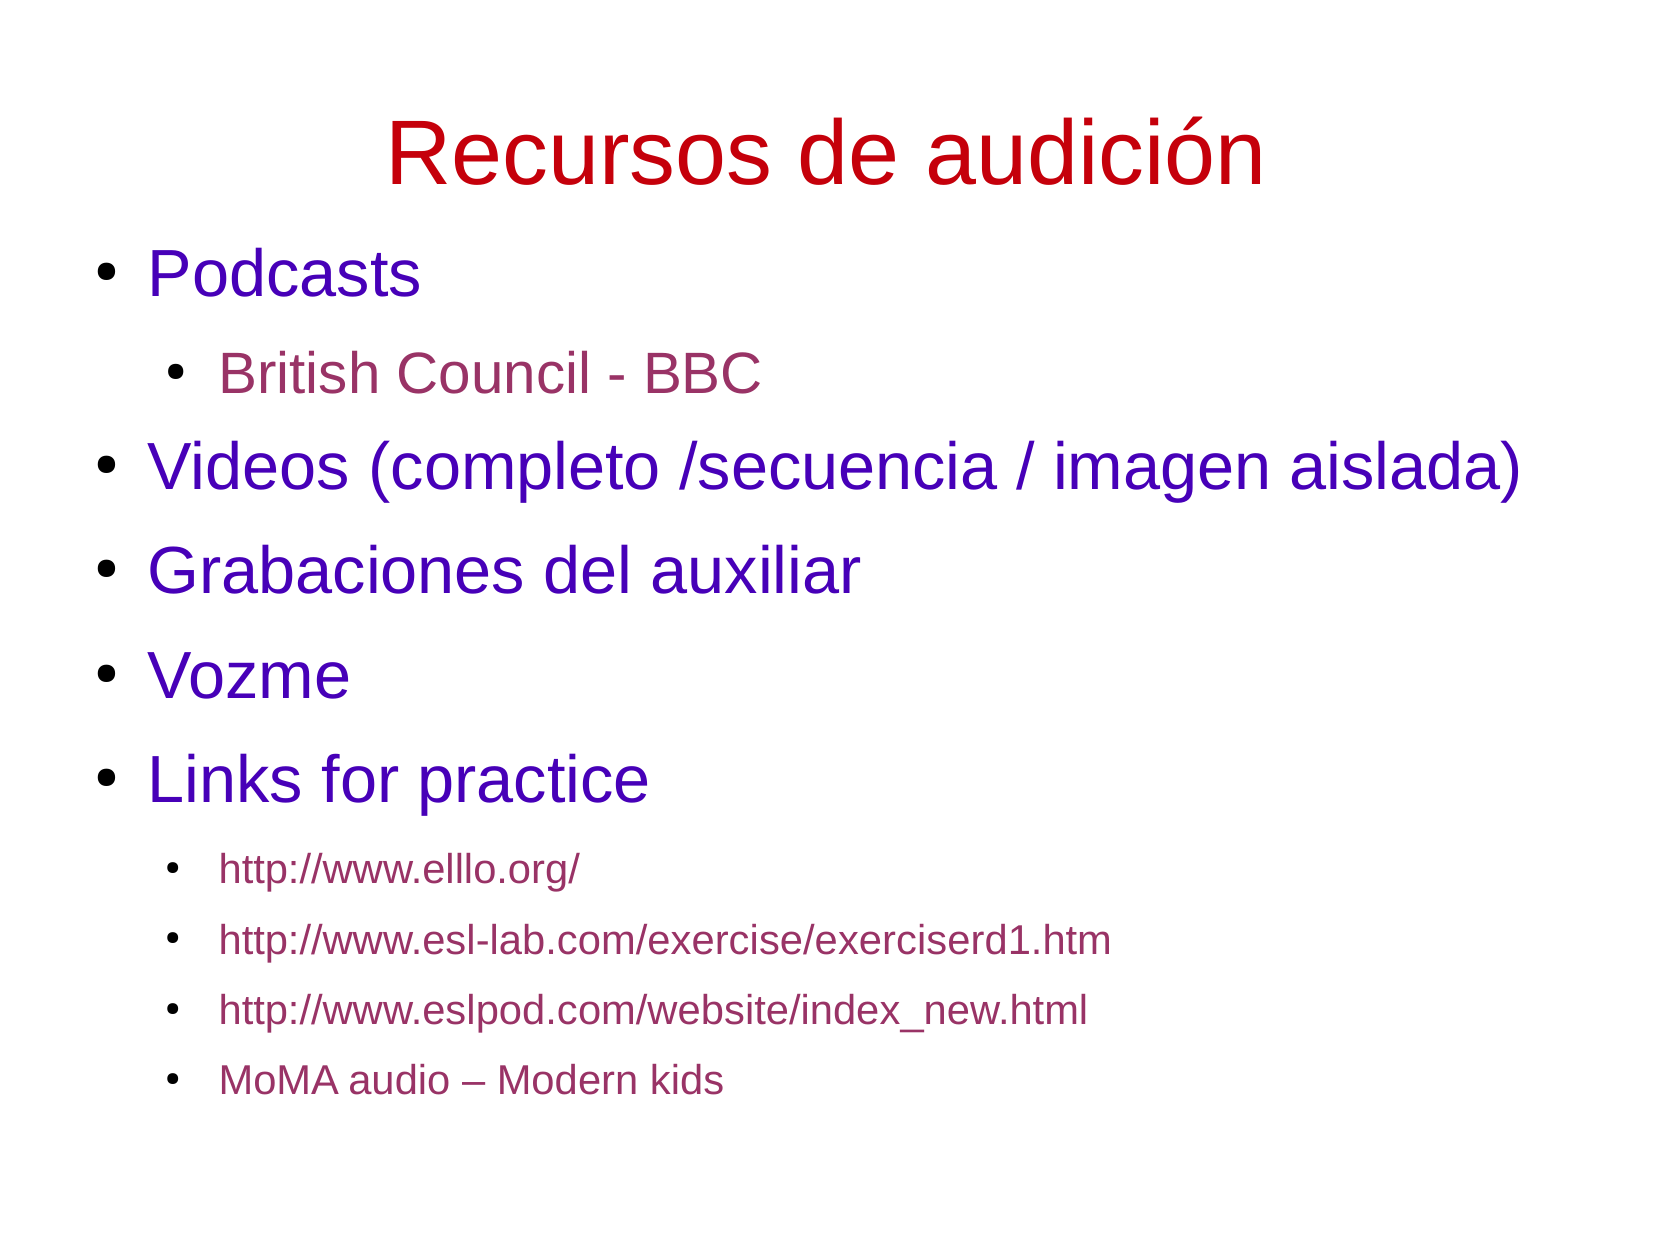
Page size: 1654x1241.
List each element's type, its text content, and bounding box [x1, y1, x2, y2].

list Podcasts British Council - BBC Videos (completo /secuencia / imagen aislada) Grabaciones del auxiliar Vozme Links for practice http://www.elllo.org/ http://www.esl-lab.com/exercise/exerciserd1.htm http://www.eslpod.com/website/index_new.html MoMA audio – Modern kids [76, 236, 1565, 1105]
title Recursos de audición [82, 56, 1571, 250]
